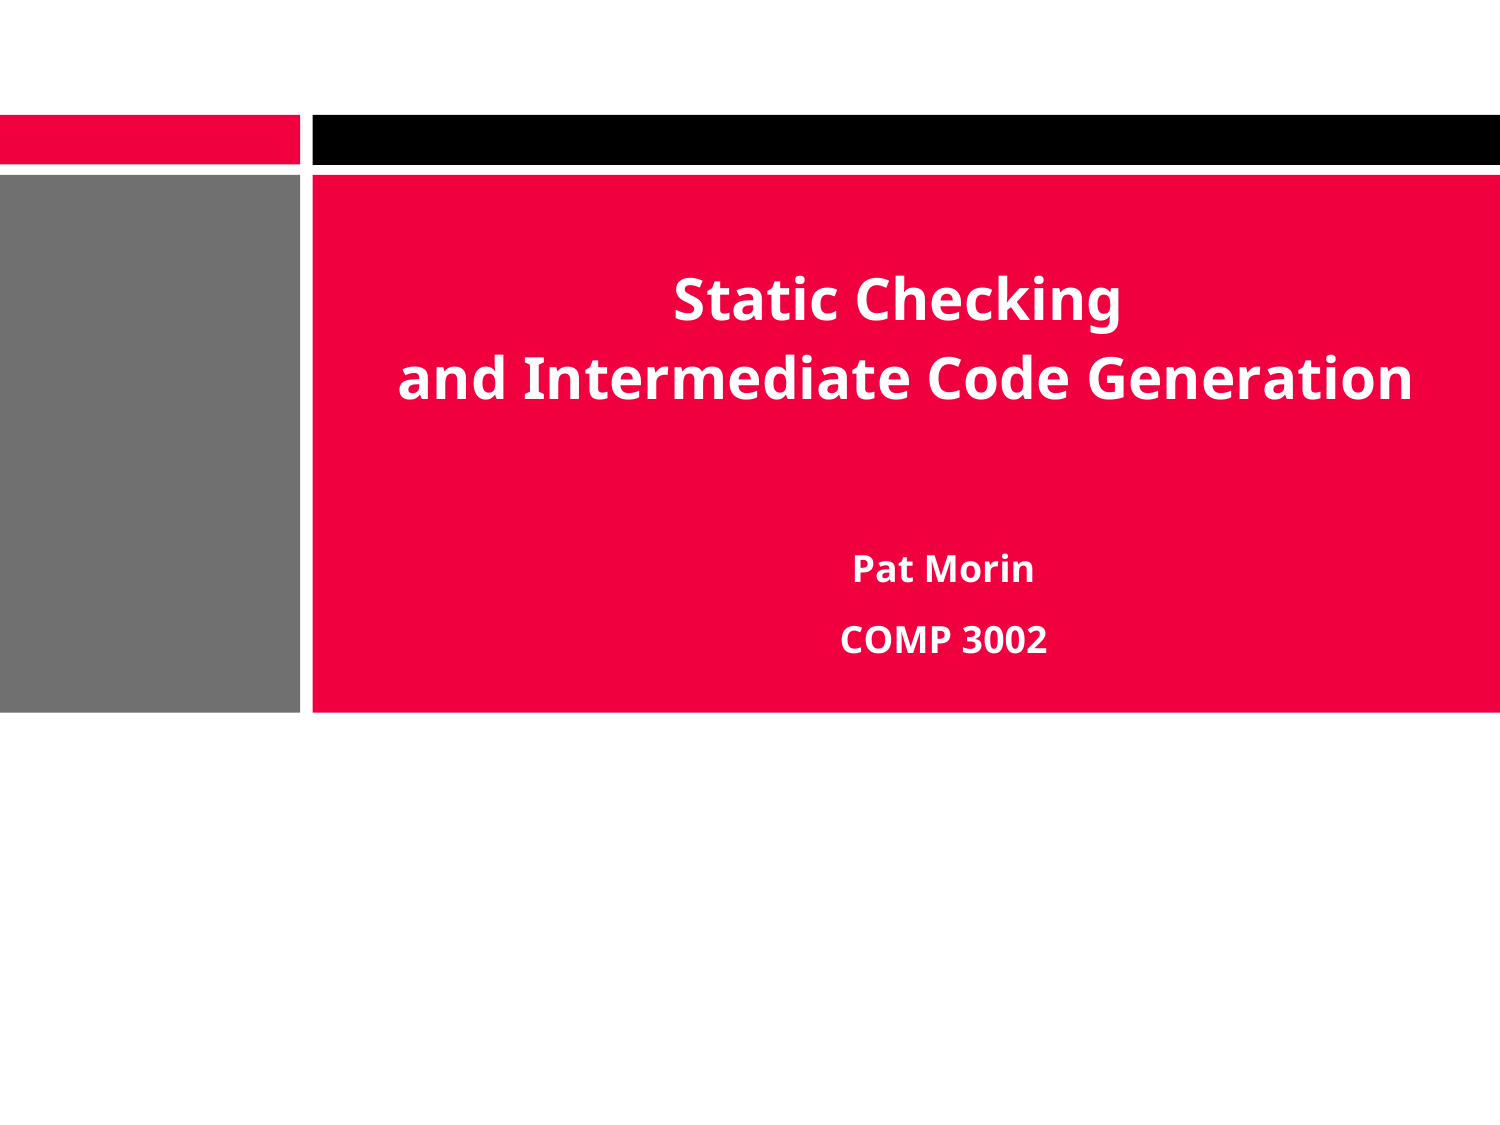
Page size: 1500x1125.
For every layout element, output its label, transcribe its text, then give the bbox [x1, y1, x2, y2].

subtitle Pat Morin COMP 3002 [312, 524, 1500, 713]
title Static Checking and Intermediate Code Generation [312, 174, 1500, 501]
